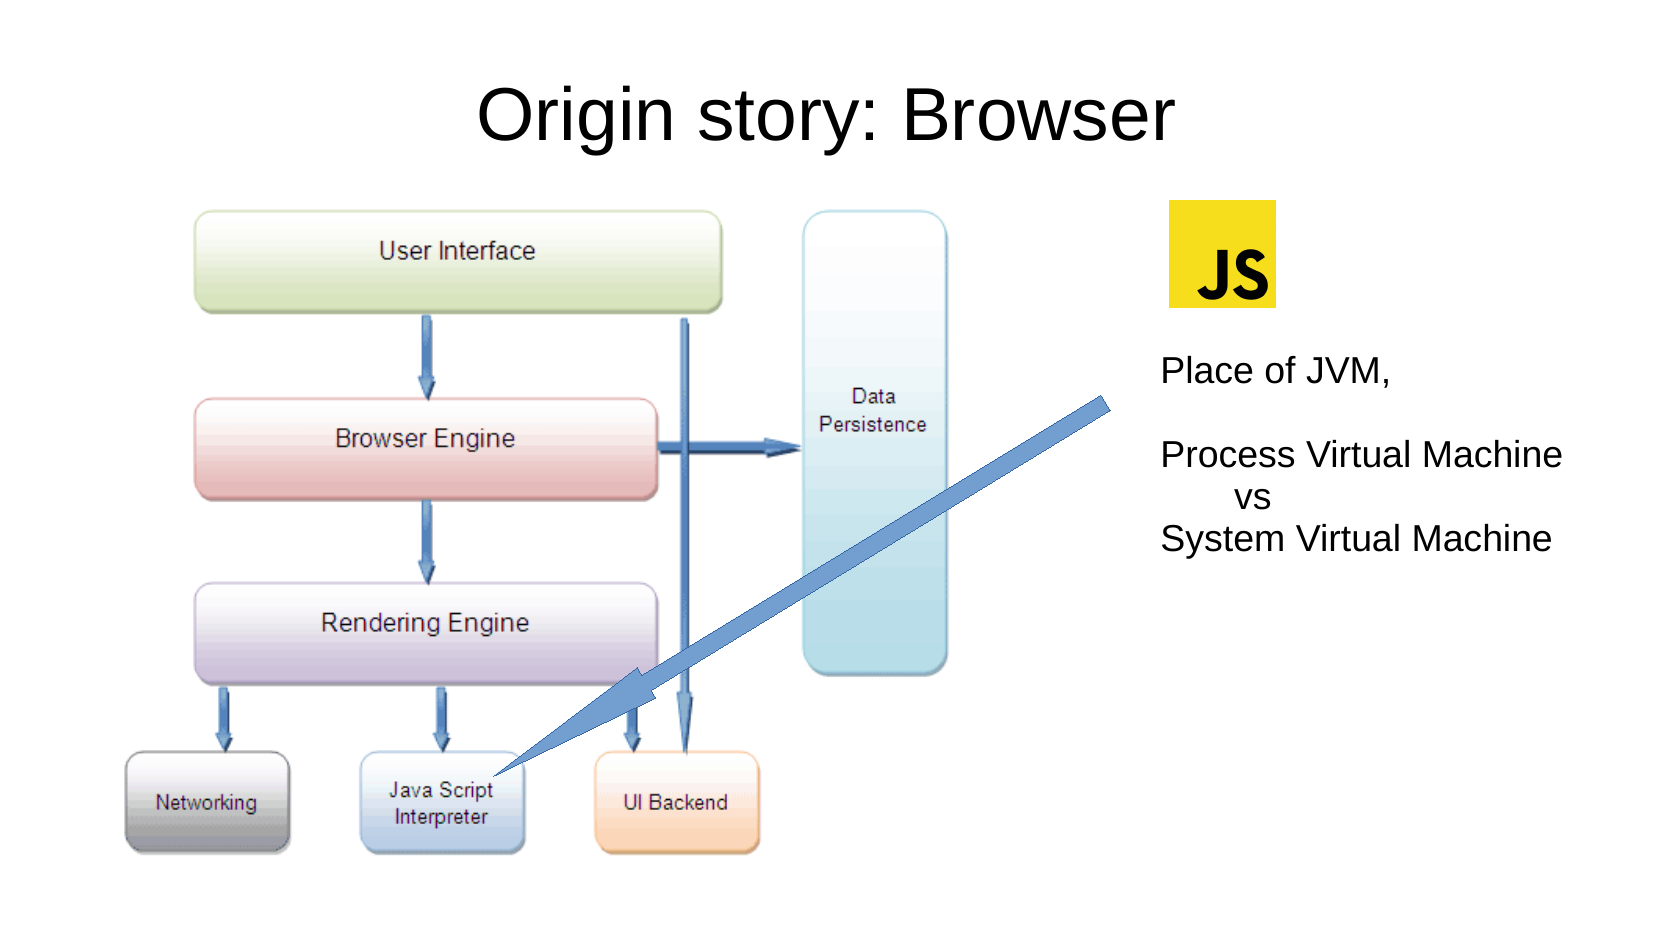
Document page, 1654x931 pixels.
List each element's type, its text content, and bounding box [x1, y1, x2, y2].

picture [120, 188, 957, 875]
picture [1169, 200, 1276, 308]
text_box [493, 395, 1111, 777]
title Origin story: Browser [82, 37, 1571, 193]
text_box Place of JVM, Process Virtual Machine vs System Virtual Machine [1145, 342, 1595, 568]
